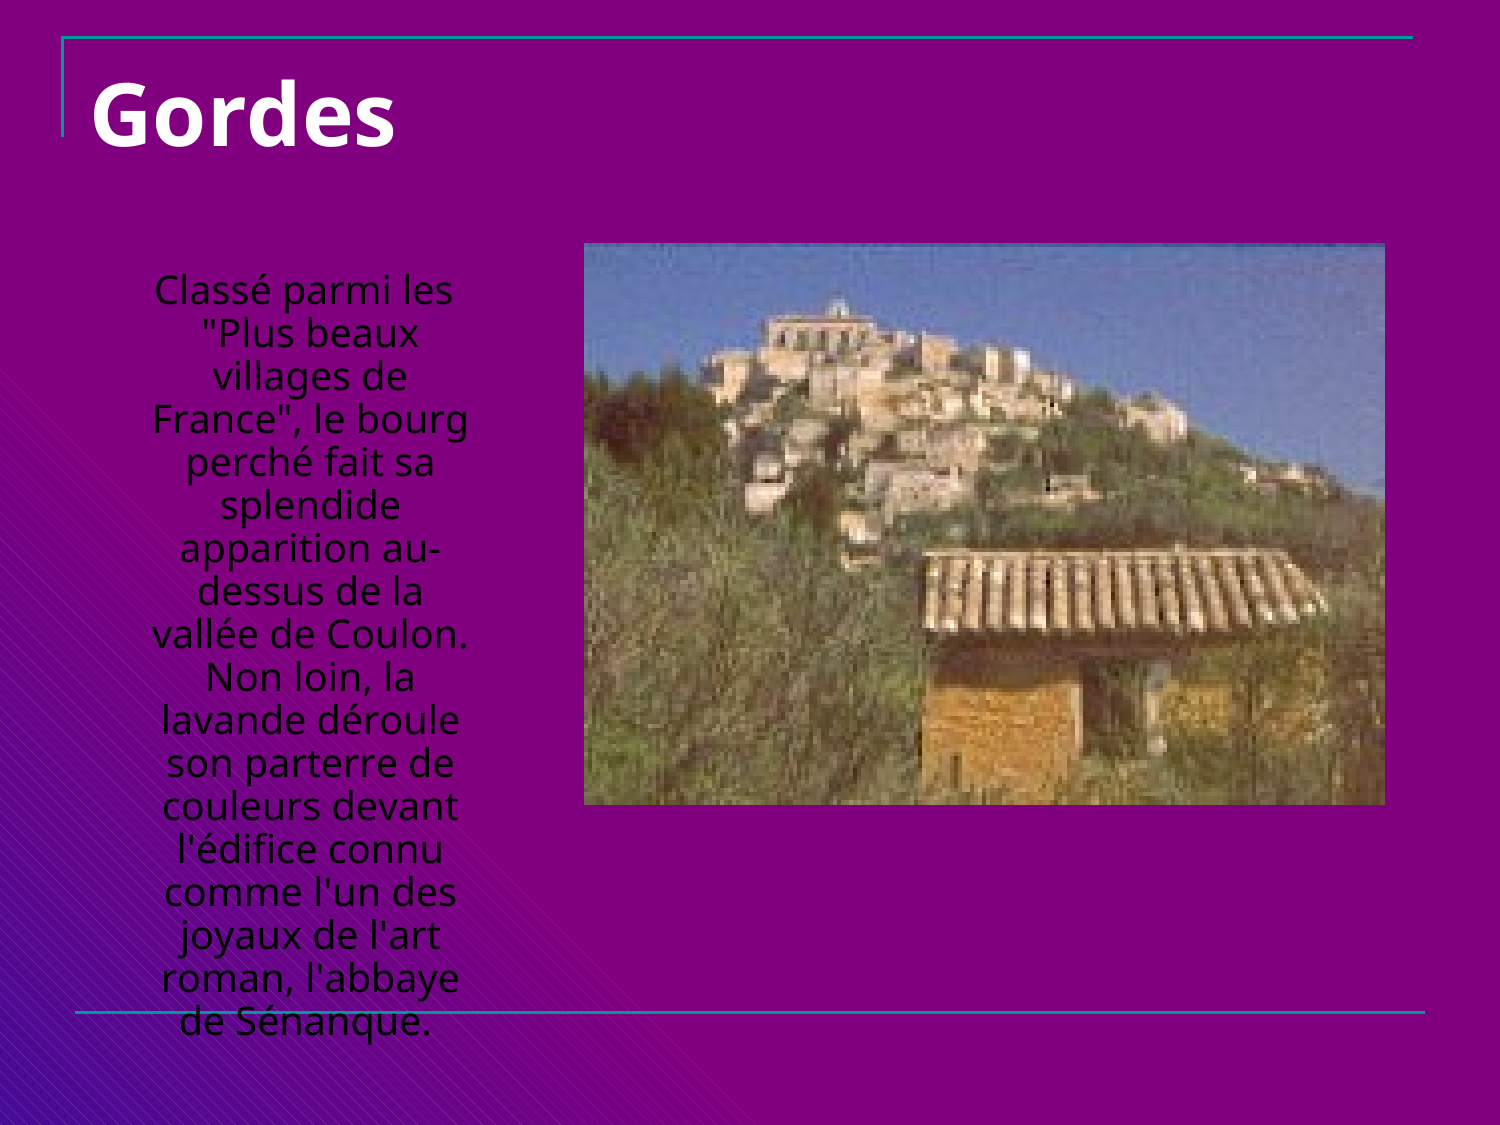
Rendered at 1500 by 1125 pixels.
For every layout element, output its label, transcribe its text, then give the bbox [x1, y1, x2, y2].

title Gordes [75, 45, 1426, 233]
picture [584, 243, 1385, 805]
list Classé parmi les "Plus beaux villages de France", le bourg perché fait sa splendide apparition au-dessus de la vallée de Coulon. Non loin, la lavande déroule son parterre de couleurs devant l'édifice connu comme l'un des joyaux de l'art roman, l'abbaye de Sénanque. [74, 262, 491, 1006]
